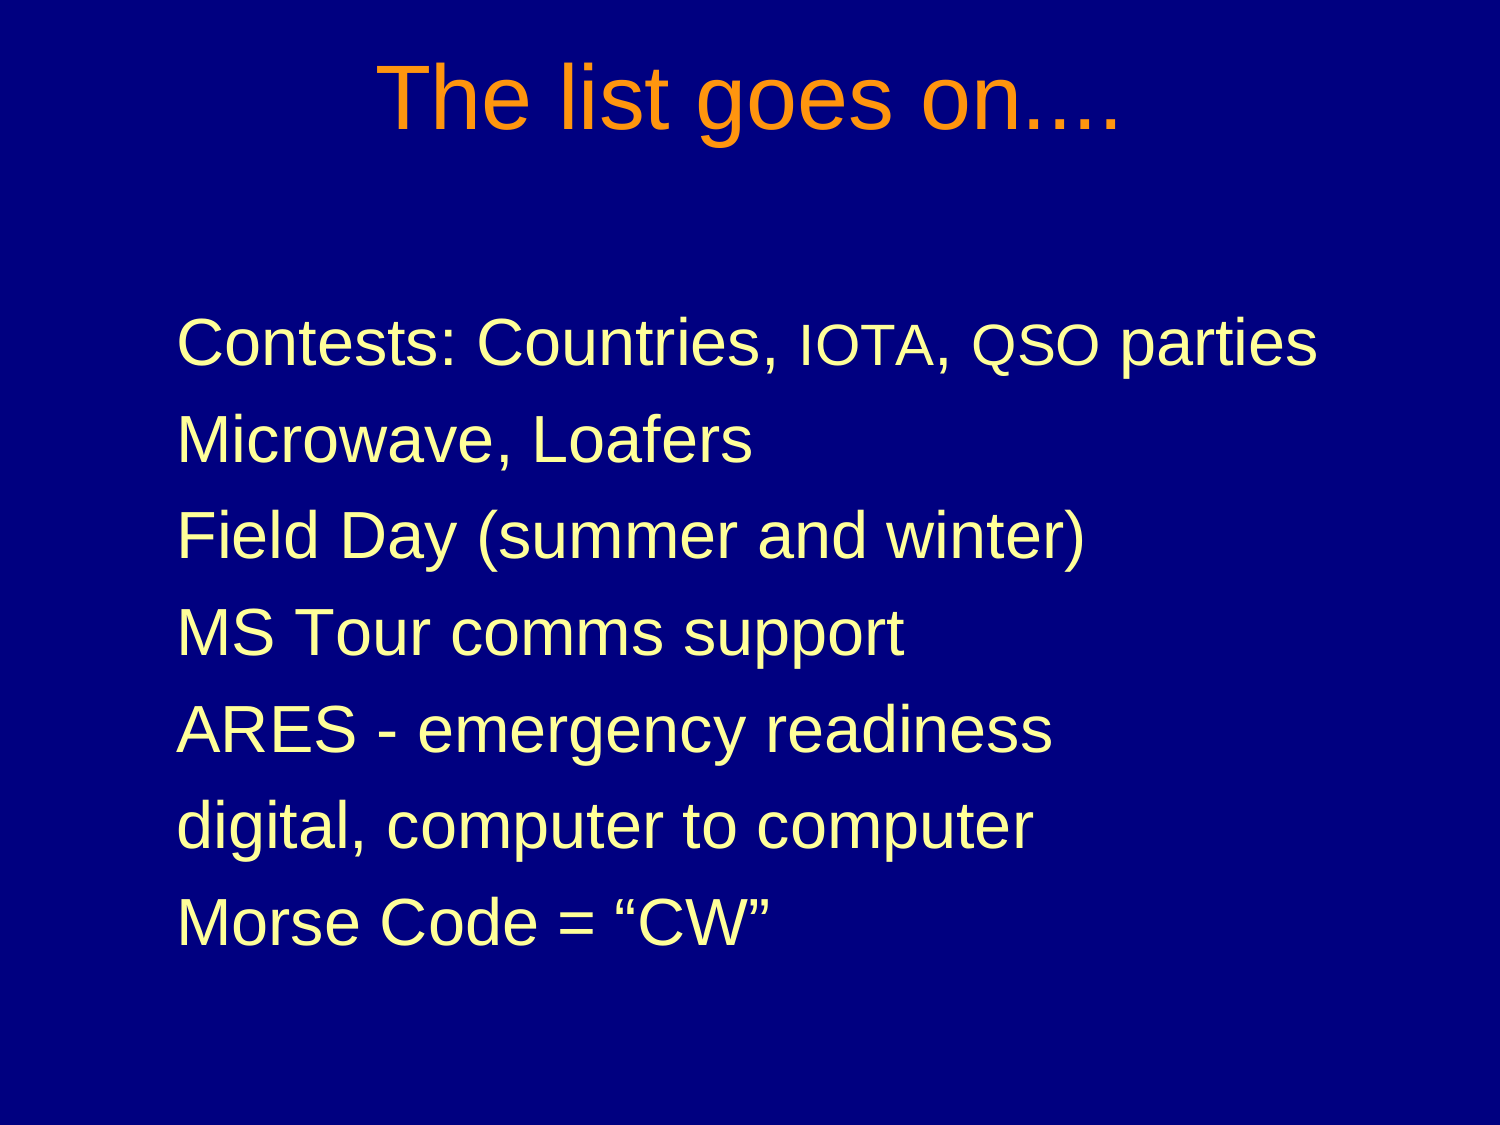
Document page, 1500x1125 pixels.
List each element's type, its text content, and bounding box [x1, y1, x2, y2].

list Contests: Countries, IOTA, QSO parties Microwave, Loafers Field Day (summer and winter) MS Tour comms support ARES - emergency readiness digital, computer to computer Morse Code = “CW” [161, 194, 1349, 1031]
title The list goes on.... [75, 0, 1426, 186]
